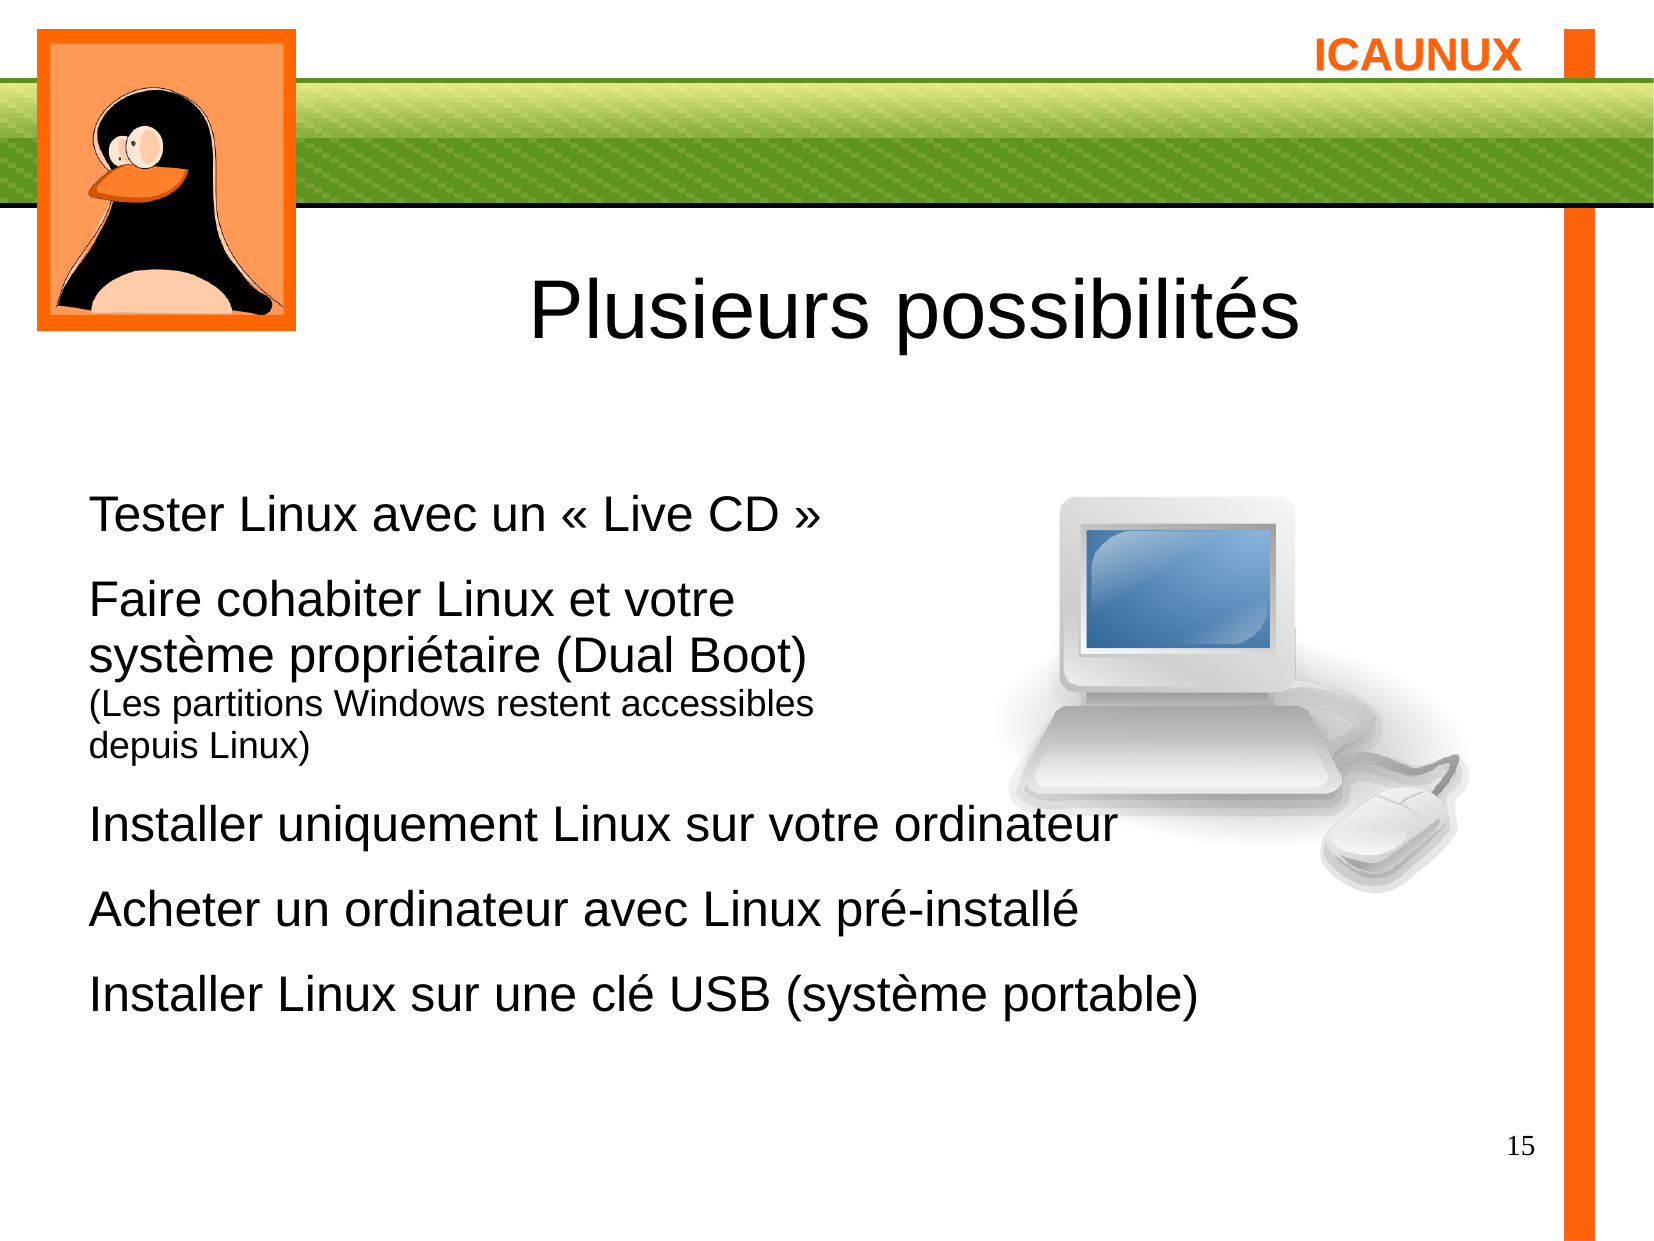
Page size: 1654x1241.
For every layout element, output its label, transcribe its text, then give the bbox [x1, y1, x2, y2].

picture [0, 29, 1654, 331]
title Plusieurs possibilités [324, 235, 1506, 384]
list Tester Linux avec un « Live CD » Faire cohabiter Linux et votre système propriétaire (Dual Boot) (Les partitions Windows restent accessibles depuis Linux) Installer uniquement Linux sur votre ordinateur Acheter un ordinateur avec Linux pré-installé Installer Linux sur une clé USB (système portable) [88, 485, 1512, 1123]
picture [974, 423, 1496, 945]
